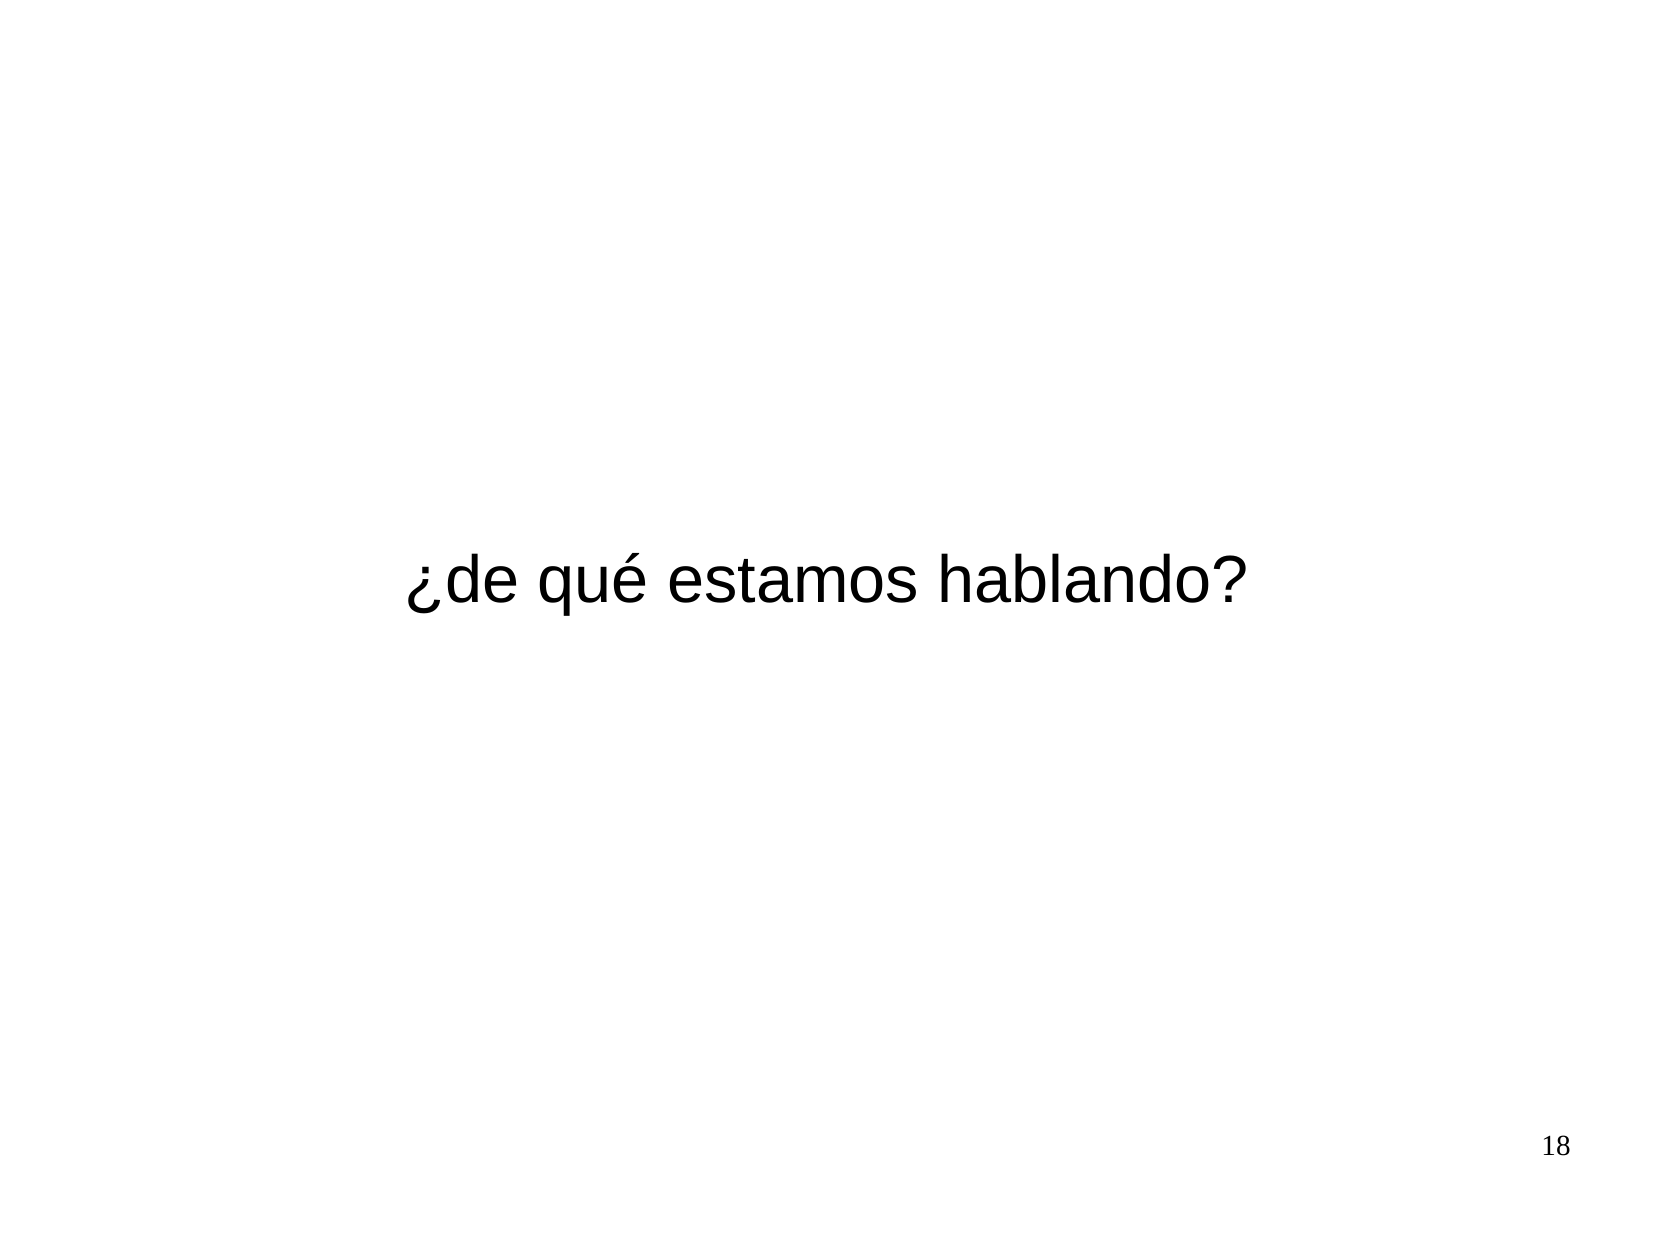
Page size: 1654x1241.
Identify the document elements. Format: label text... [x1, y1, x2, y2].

subtitle ¿de qué estamos hablando? [82, 56, 1571, 1102]
